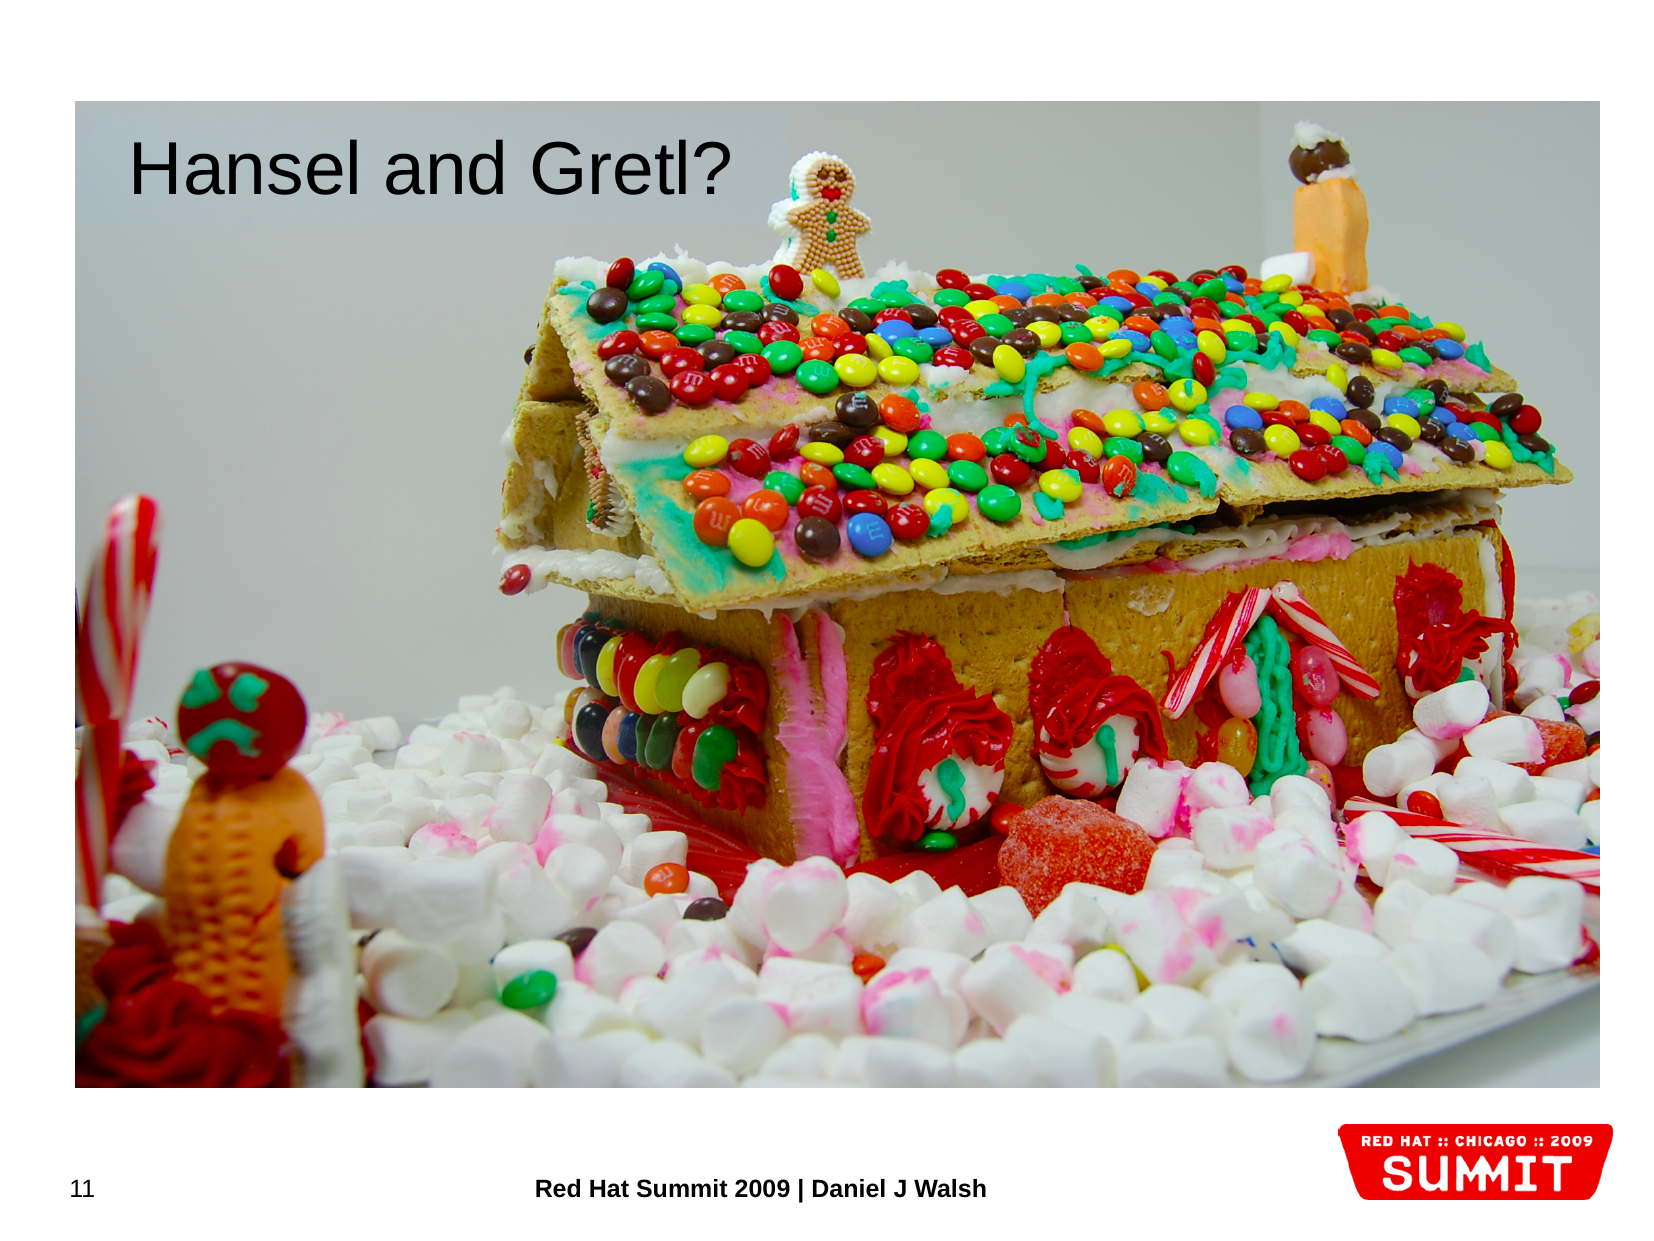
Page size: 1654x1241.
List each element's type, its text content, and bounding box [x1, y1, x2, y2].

picture [1338, 1124, 1613, 1200]
picture [75, 101, 1600, 1088]
text_box Hansel and Gretl? [75, 112, 788, 226]
